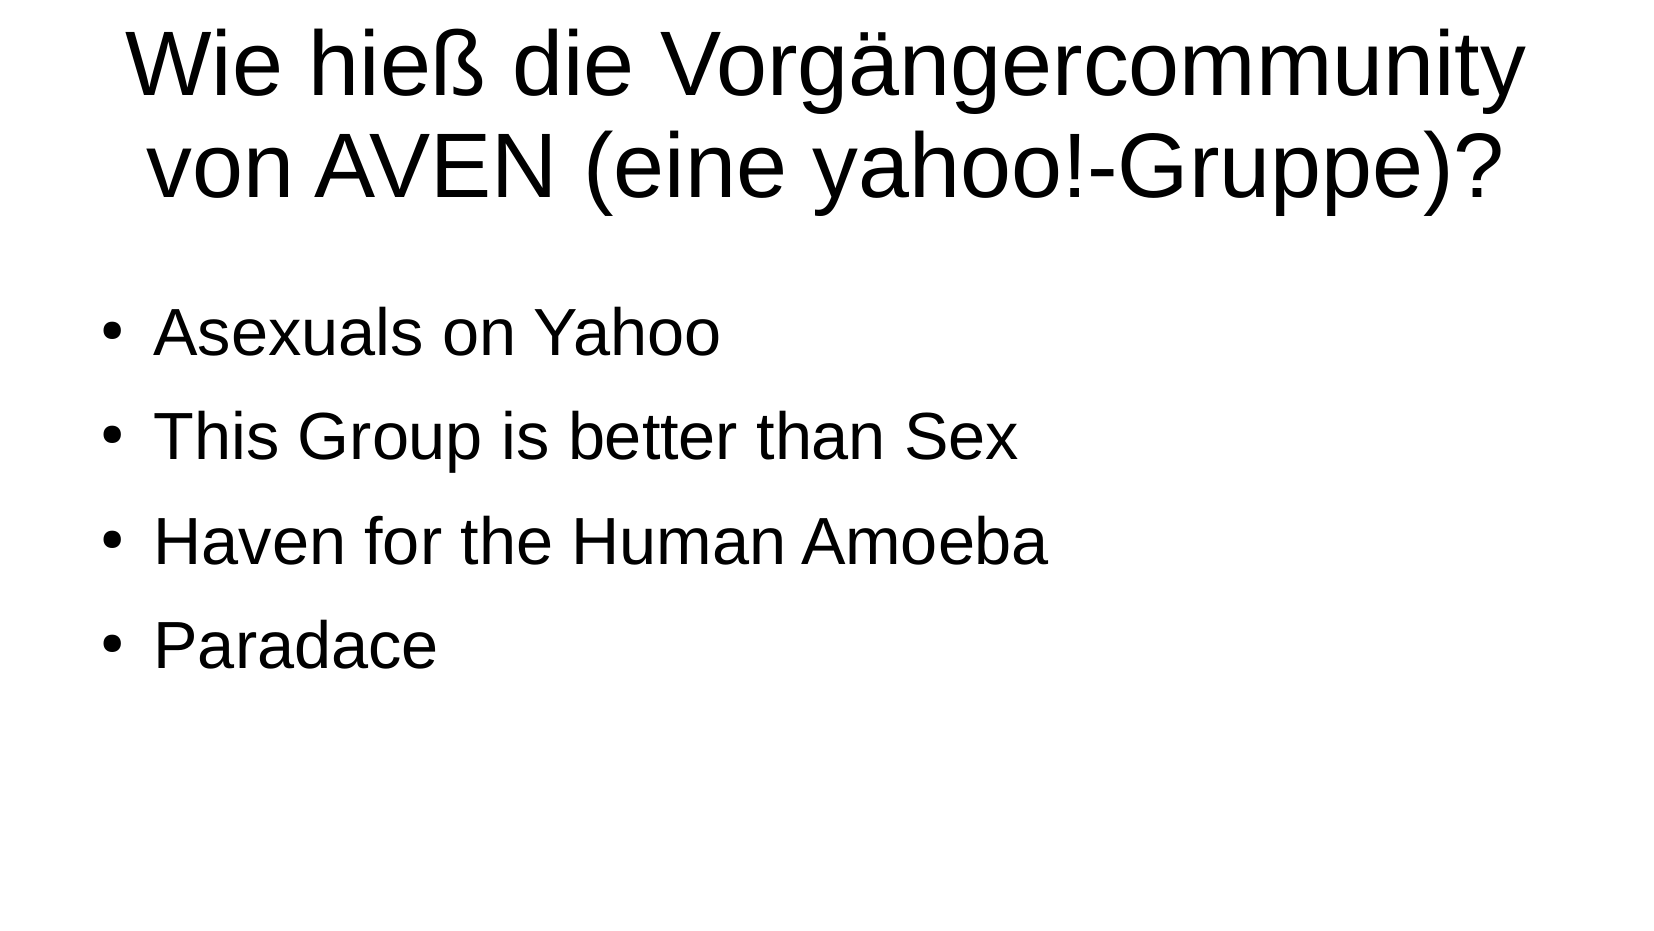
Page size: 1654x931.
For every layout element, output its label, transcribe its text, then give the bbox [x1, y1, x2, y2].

list Asexuals on Yahoo This Group is better than Sex Haven for the Human Amoeba Paradace [82, 295, 1571, 886]
title Wie hieß die Vorgängercommunity von AVEN (eine yahoo!-Gruppe)? [82, 12, 1571, 218]
